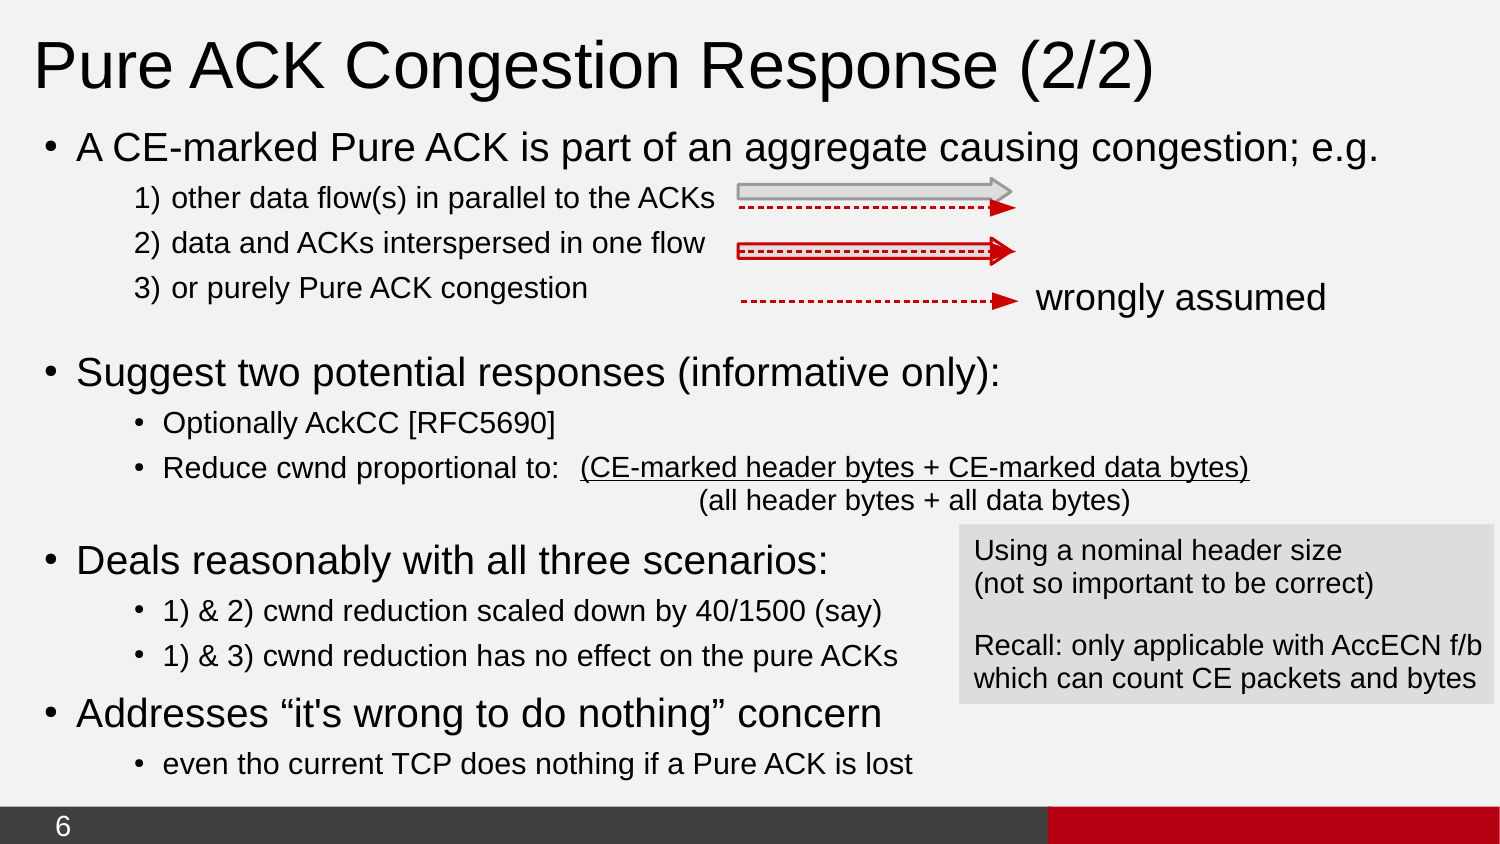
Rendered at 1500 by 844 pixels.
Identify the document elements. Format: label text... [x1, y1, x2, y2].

text_box Using a nominal header size (not so important to be correct) Recall: only applicable with AccECN f/b which can count CE packets and bytes [959, 524, 1495, 704]
text_box (CE-marked header bytes + CE-marked data bytes) (all header bytes + all data bytes) [565, 444, 1266, 525]
text_box [991, 257, 1003, 265]
text_box [738, 243, 989, 259]
list A CE-marked Pure ACK is part of an aggregate causing congestion; e.g. other data flow(s) in parallel to the ACKs data and ACKs interspersed in one flow or purely Pure ACK congestion Suggest two potential responses (informative only): Optionally AckCC [RFC5690] Reduce cwnd proportional to: Deals reasonably with all three scenarios: 1) & 2) cwnd reduction scaled down by 40/1500 (say) 1) & 3) cwnd reduction has no effect on the pure ACKs Addresses “it's wrong to do nothing” concern even tho current TCP does nothing if a Pure ACK is lost [33, 124, 1410, 782]
title Pure ACK Congestion Response (2/2) [33, 0, 1477, 131]
text_box wrongly assumed [1021, 269, 1450, 327]
text_box [991, 237, 1005, 247]
text_box [738, 178, 1012, 201]
